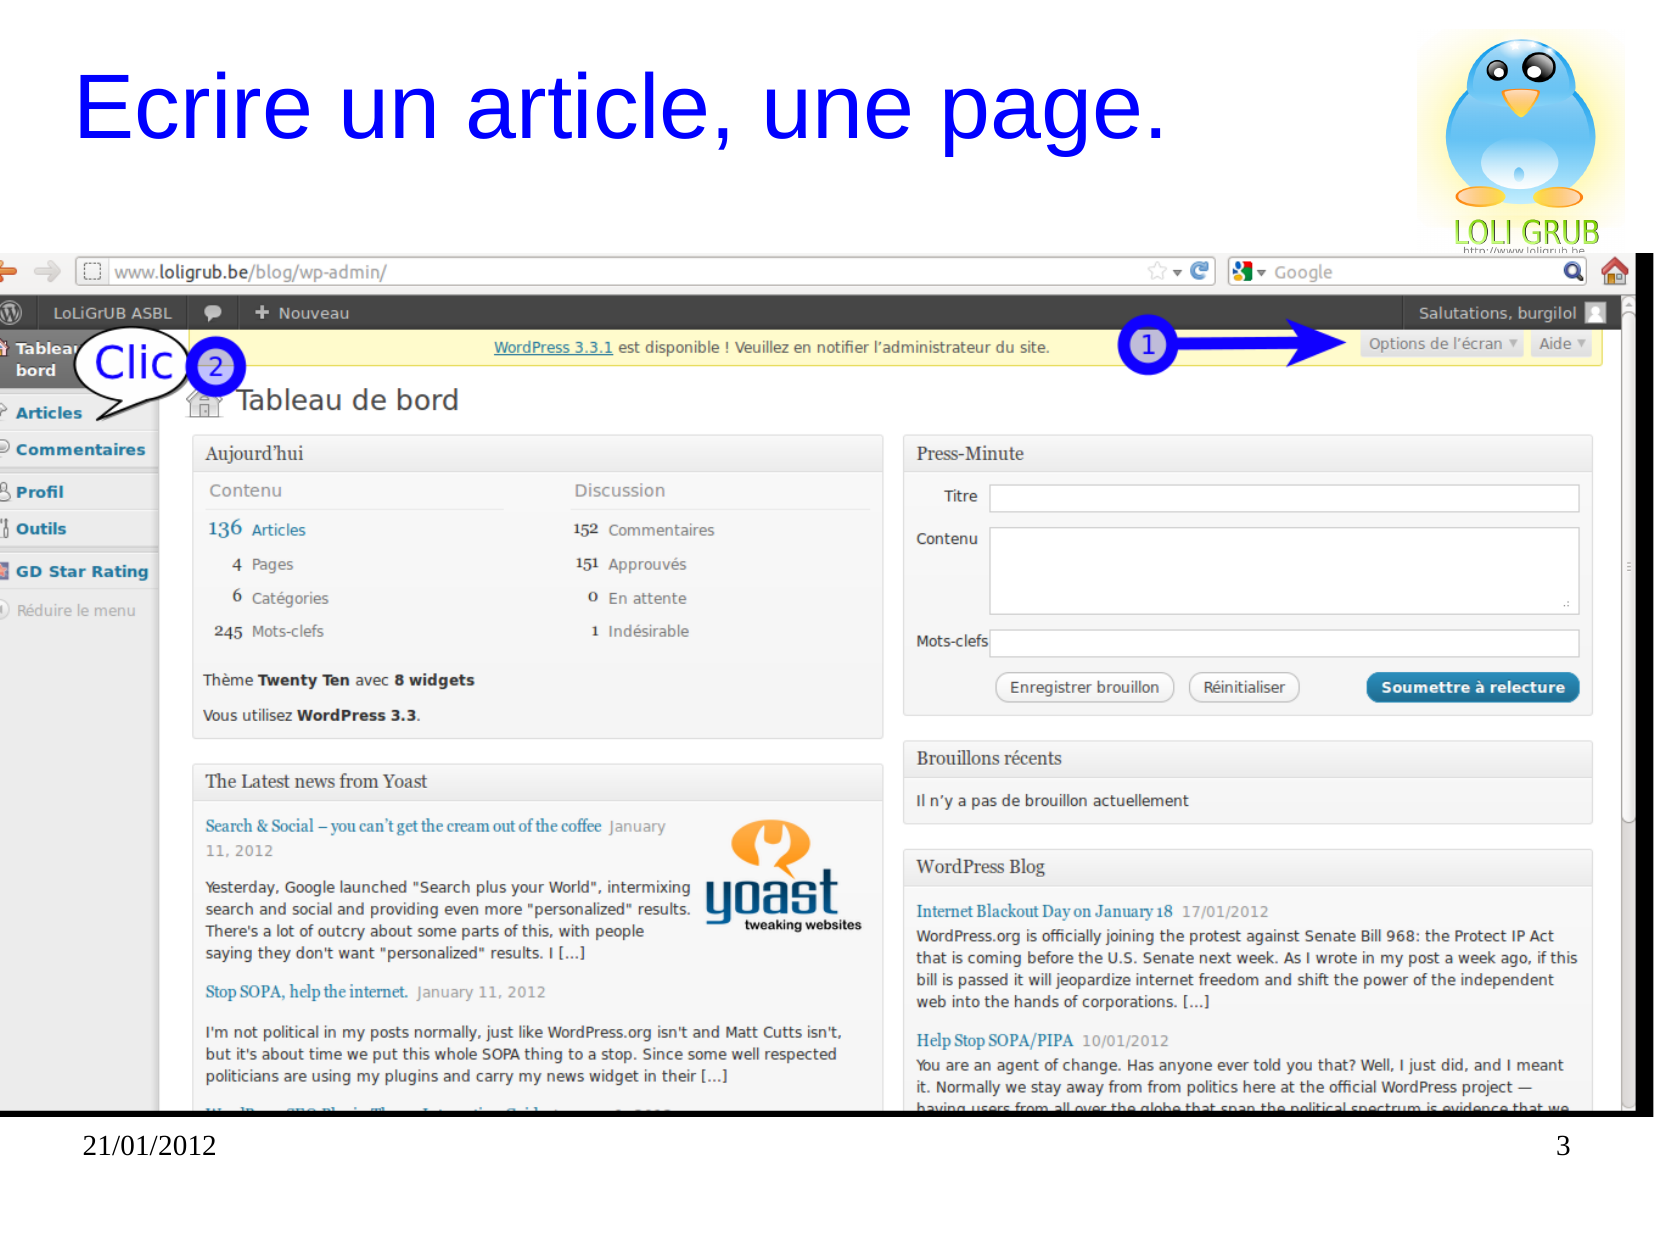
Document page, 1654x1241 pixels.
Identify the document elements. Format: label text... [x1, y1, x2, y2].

text_box Ecrire un article, une page. [59, 48, 1187, 178]
picture [0, 29, 1654, 1117]
